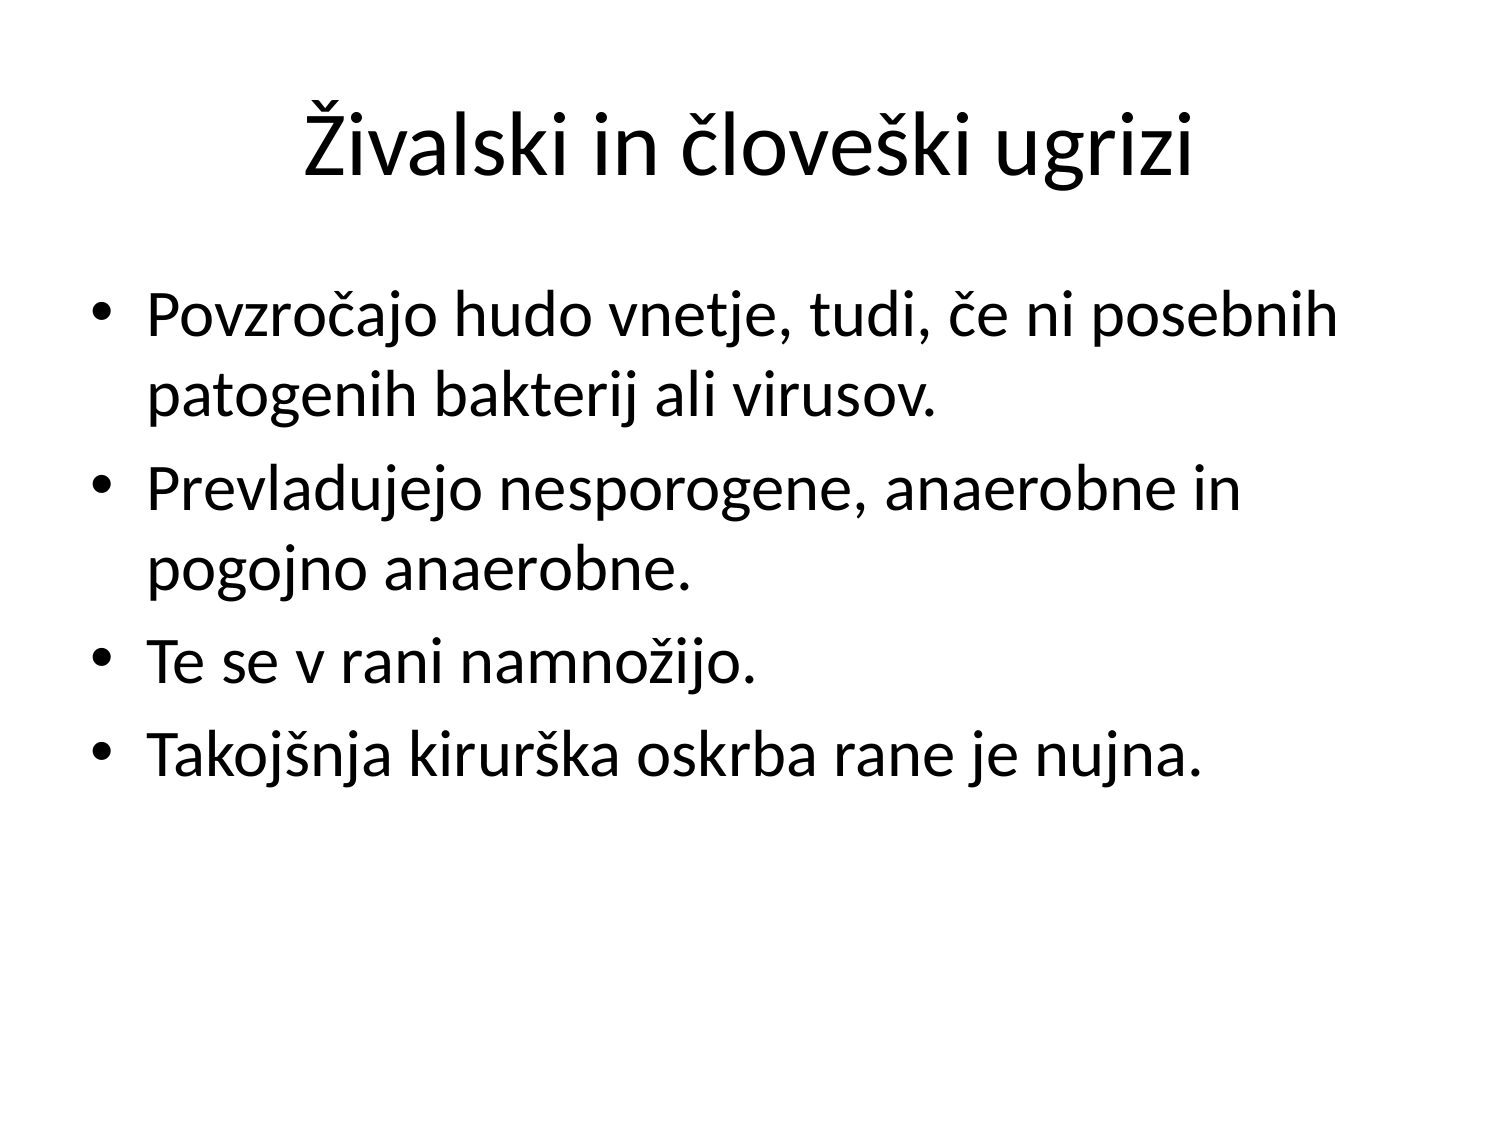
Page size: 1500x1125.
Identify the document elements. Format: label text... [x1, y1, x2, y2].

title Živalski in človeški ugrizi [75, 45, 1425, 233]
list Povzročajo hudo vnetje, tudi, če ni posebnih patogenih bakterij ali virusov. Prevladujejo nesporogene, anaerobne in pogojno anaerobne. Te se v rani namnožijo. Takojšnja kirurška oskrba rane je nujna. [75, 262, 1425, 1005]
